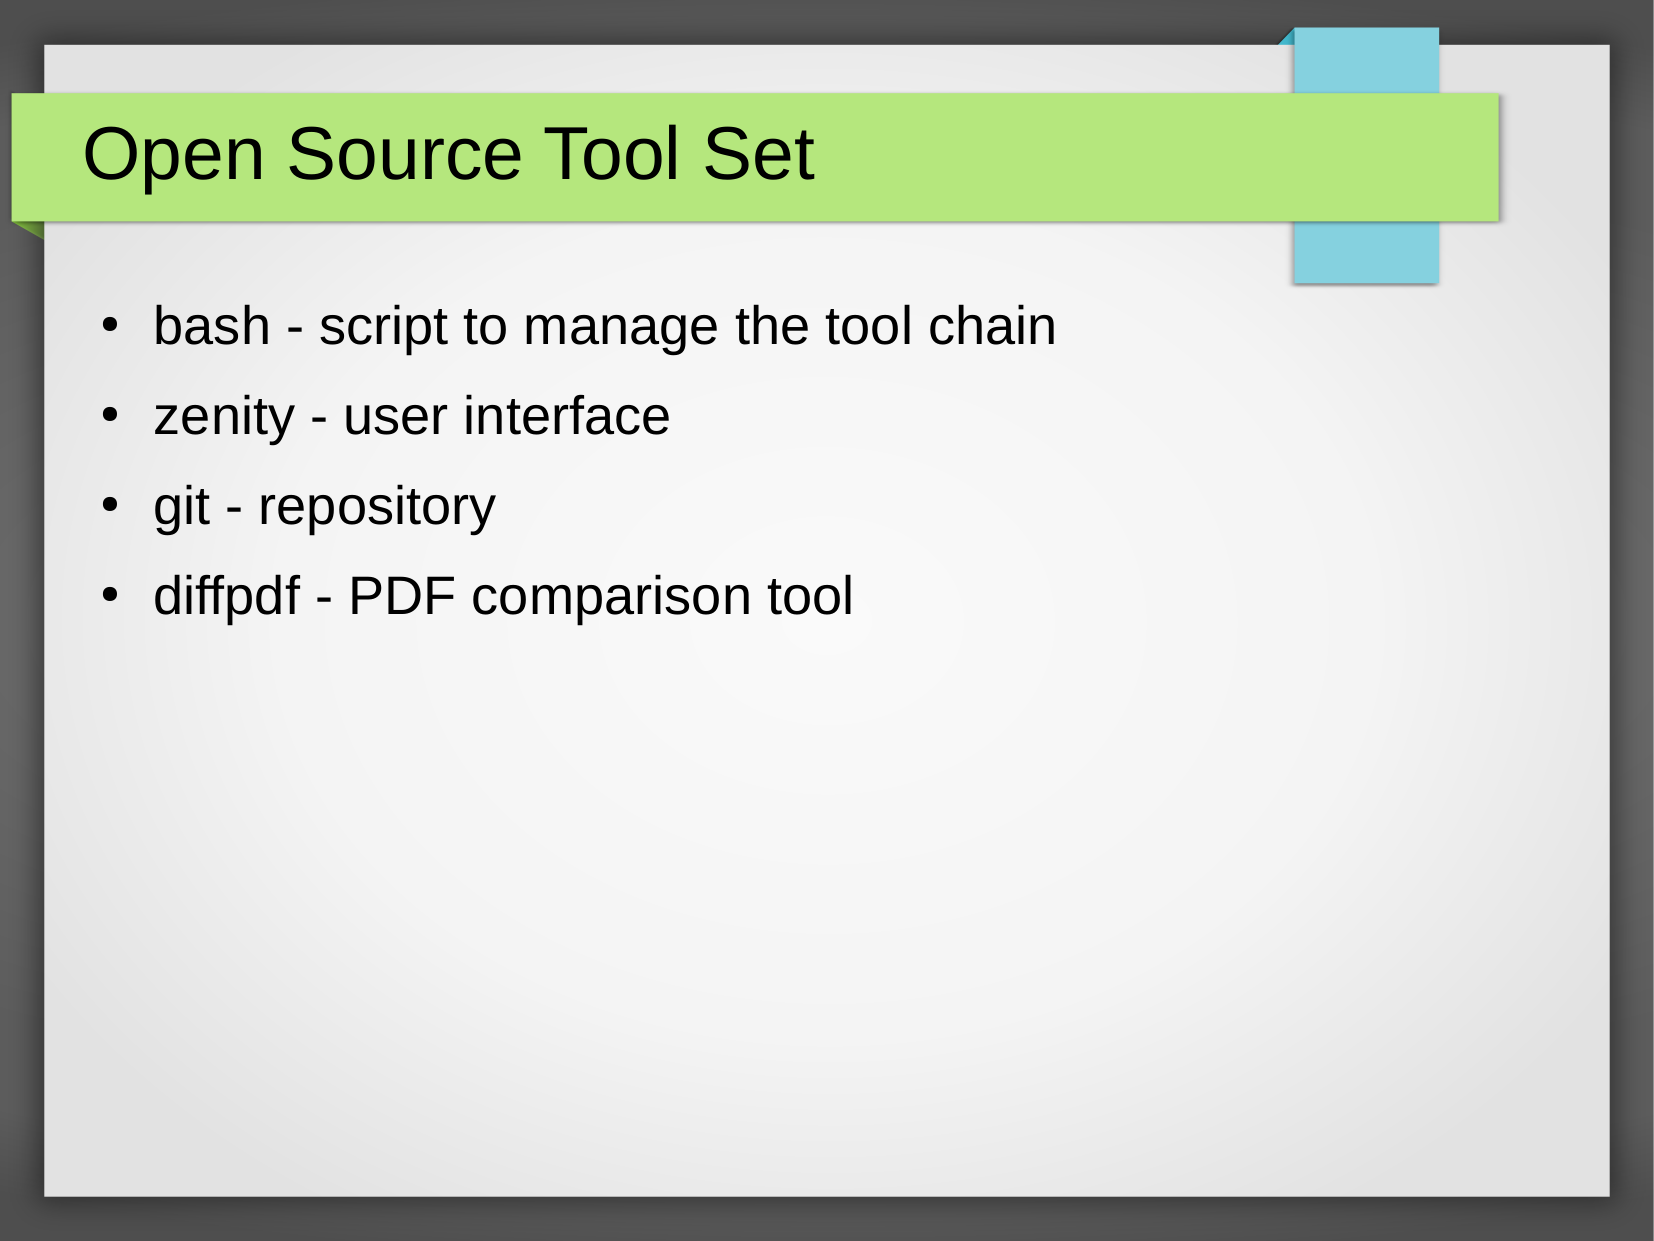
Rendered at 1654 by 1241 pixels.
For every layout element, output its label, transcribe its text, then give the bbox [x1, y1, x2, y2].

list bash - script to manage the tool chain zenity - user interface git - repository diffpdf - PDF comparison tool [82, 295, 1571, 1015]
title Open Source Tool Set [82, 94, 1264, 213]
picture [0, 0, 1654, 1241]
